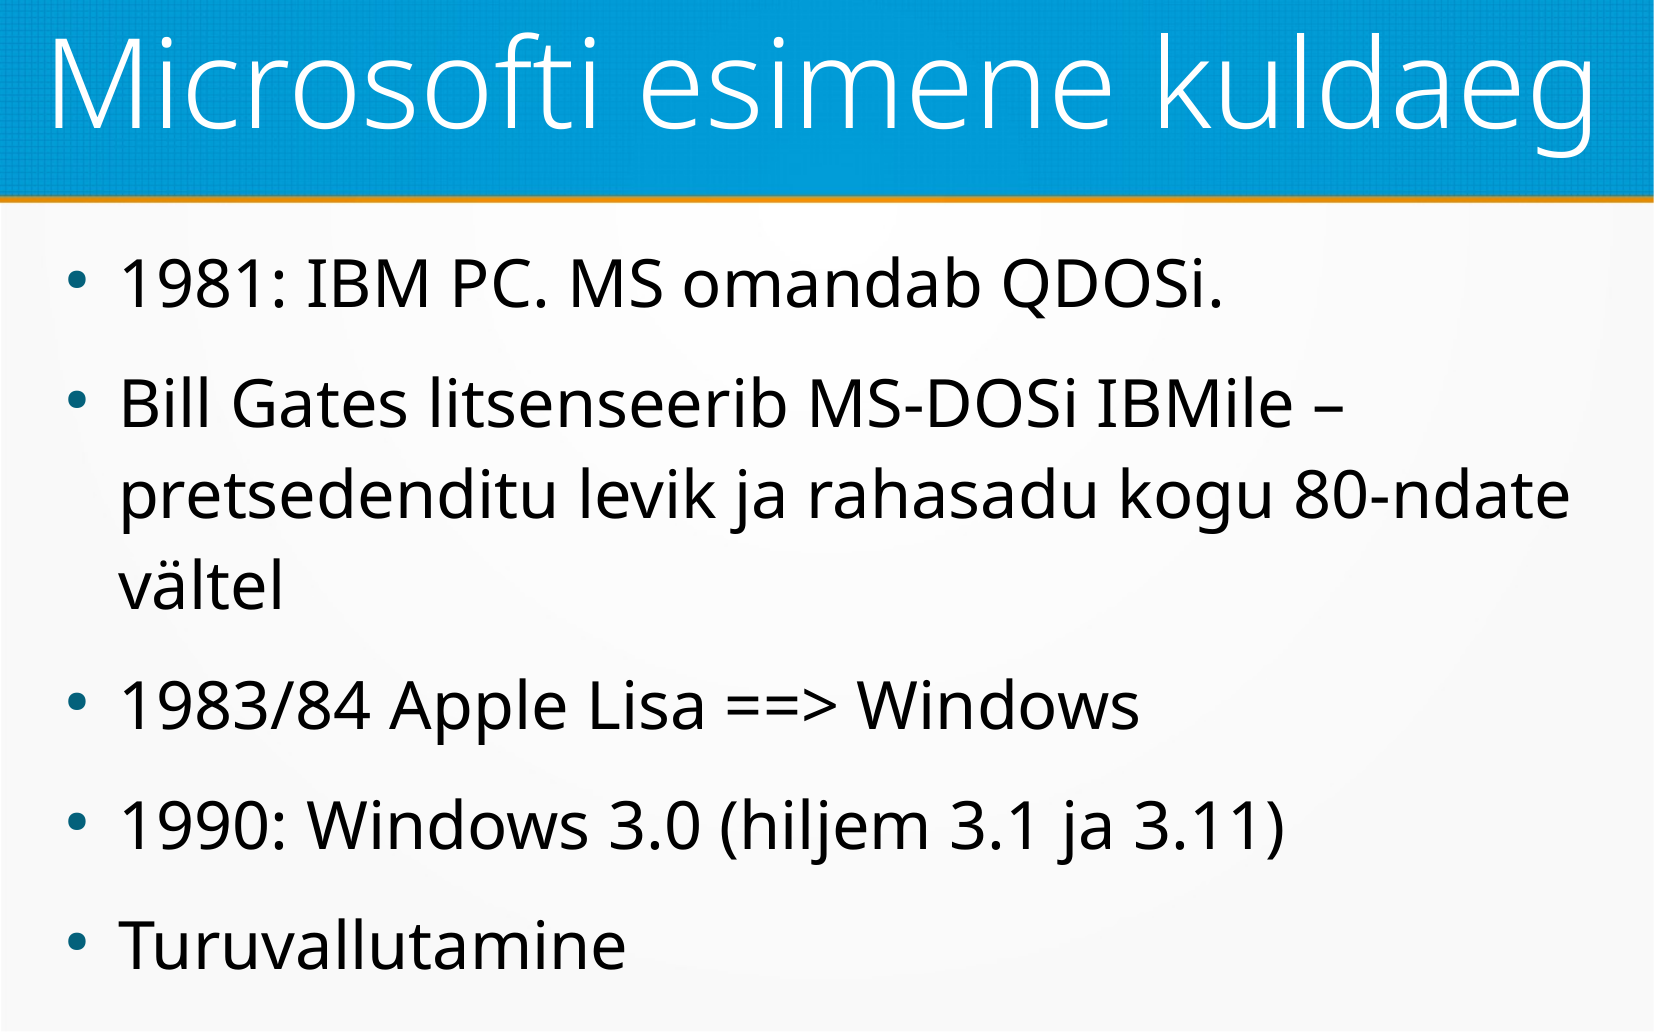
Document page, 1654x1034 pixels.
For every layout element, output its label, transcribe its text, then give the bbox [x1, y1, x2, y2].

list 1981: IBM PC. MS omandab QDOSi. Bill Gates litsenseerib MS-DOSi IBMile – pretsedenditu levik ja rahasadu kogu 80-ndate vältel 1983/84 Apple Lisa ==> Windows 1990: Windows 3.0 (hiljem 3.1 ja 3.11) Turuvallutamine [47, 236, 1607, 1002]
title Microsofti esimene kuldaeg [43, 0, 1619, 166]
picture [0, 195, 1654, 1034]
